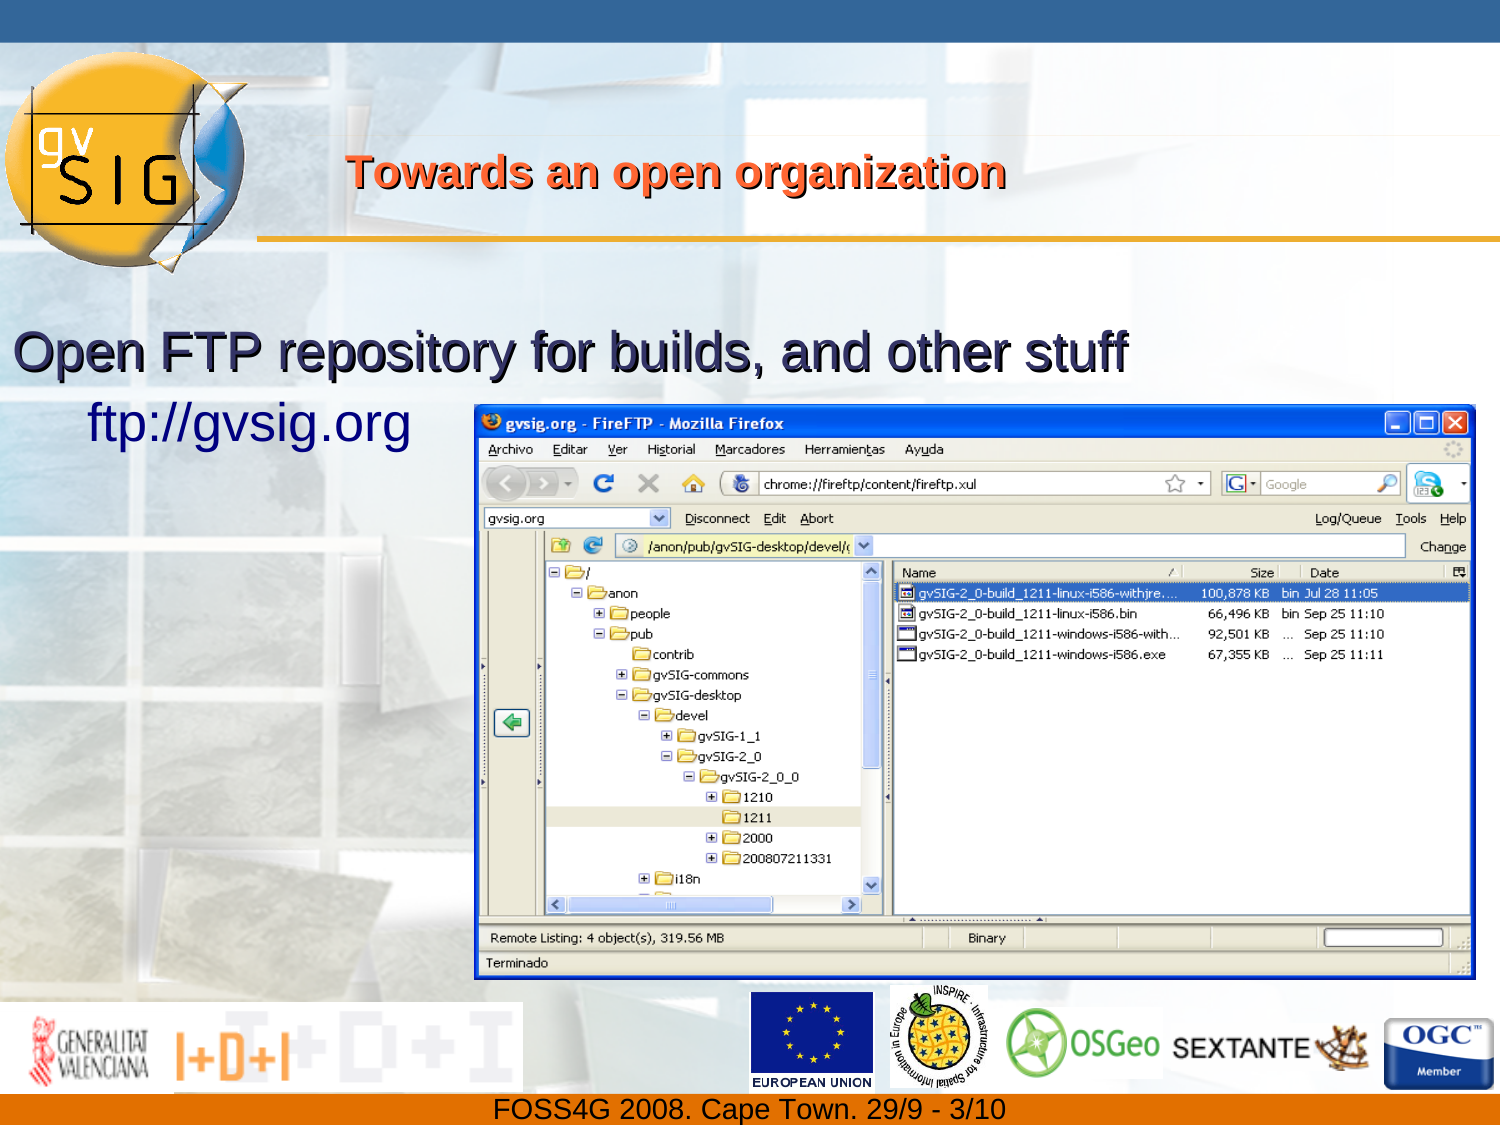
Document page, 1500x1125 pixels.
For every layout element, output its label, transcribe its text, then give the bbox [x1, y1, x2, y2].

picture [1003, 1007, 1163, 1079]
picture [1171, 1023, 1375, 1071]
picture [1384, 1018, 1494, 1090]
picture [890, 985, 988, 1088]
text_box Towards an open organization [344, 148, 1008, 201]
picture [0, 1002, 523, 1094]
picture [474, 404, 1476, 980]
picture [749, 992, 875, 1093]
picture [0, 49, 250, 276]
list Open FTP repository for builds, and other stuff ftp://gvsig.org [12, 326, 1279, 489]
